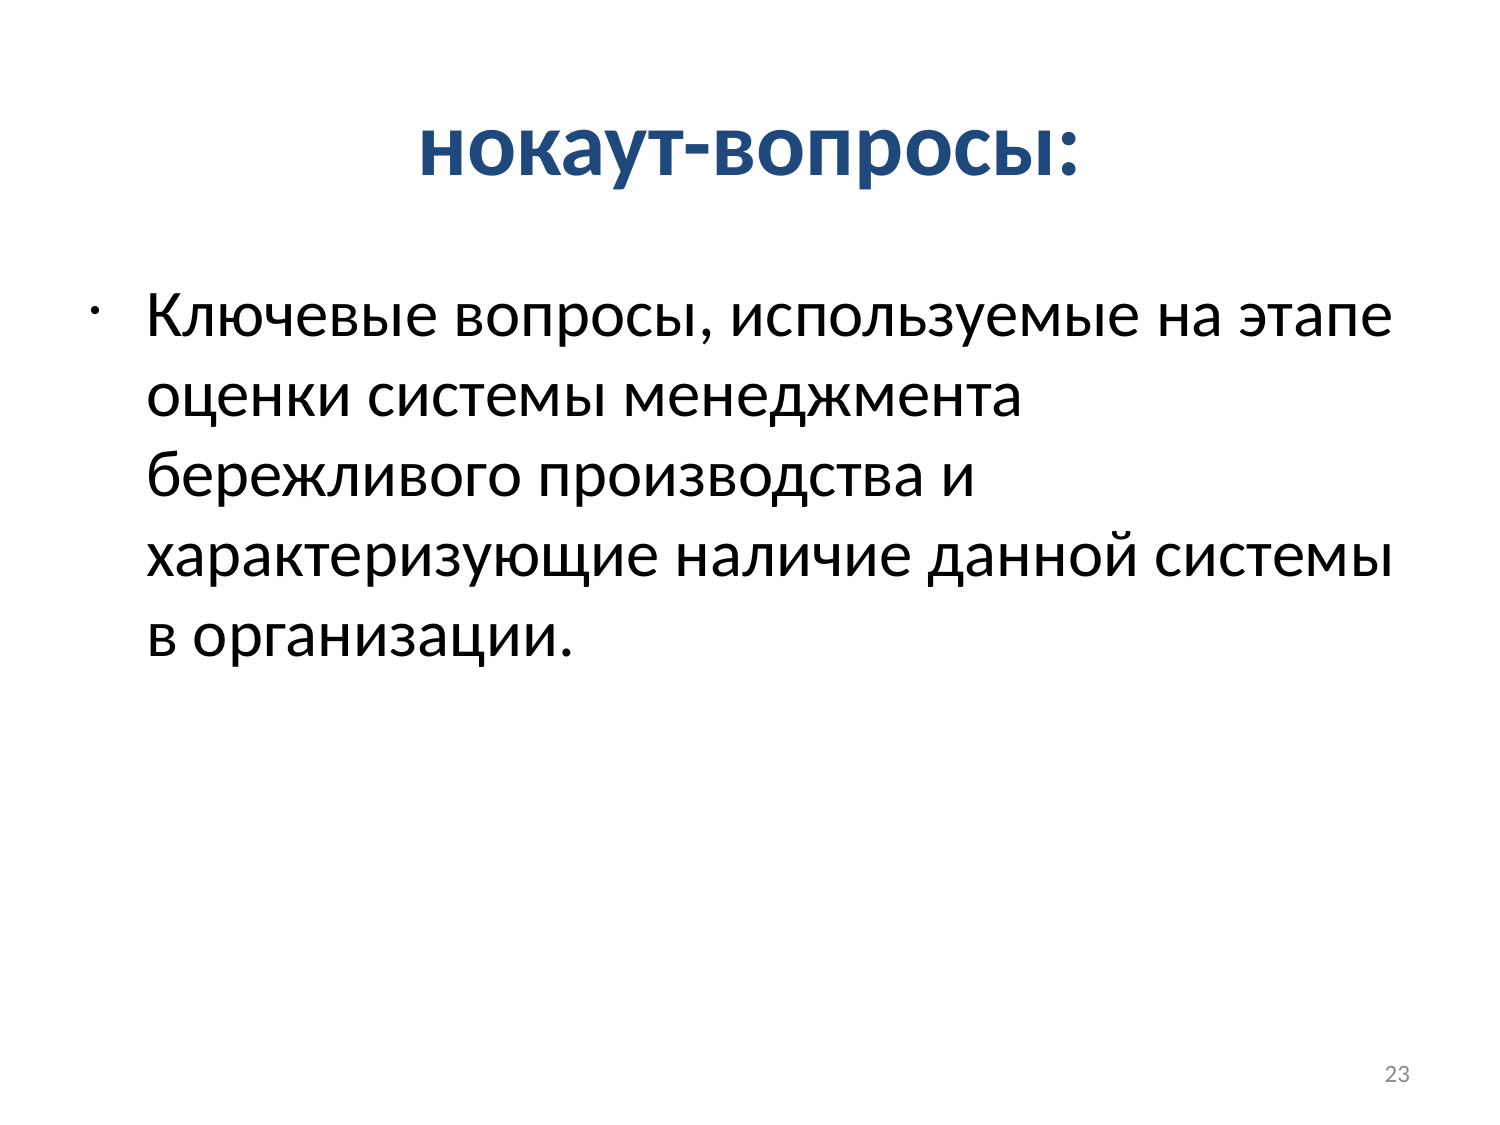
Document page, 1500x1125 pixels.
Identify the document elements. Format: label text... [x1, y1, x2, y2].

text_box Ключевые вопросы, используемые на этапе оценки системы менеджмента бережливого производства и характеризующие наличие данной системы в организации. [75, 262, 1425, 1005]
text_box нокаут-вопросы: [75, 45, 1425, 233]
text_box <номер> [1074, 1042, 1425, 1103]
